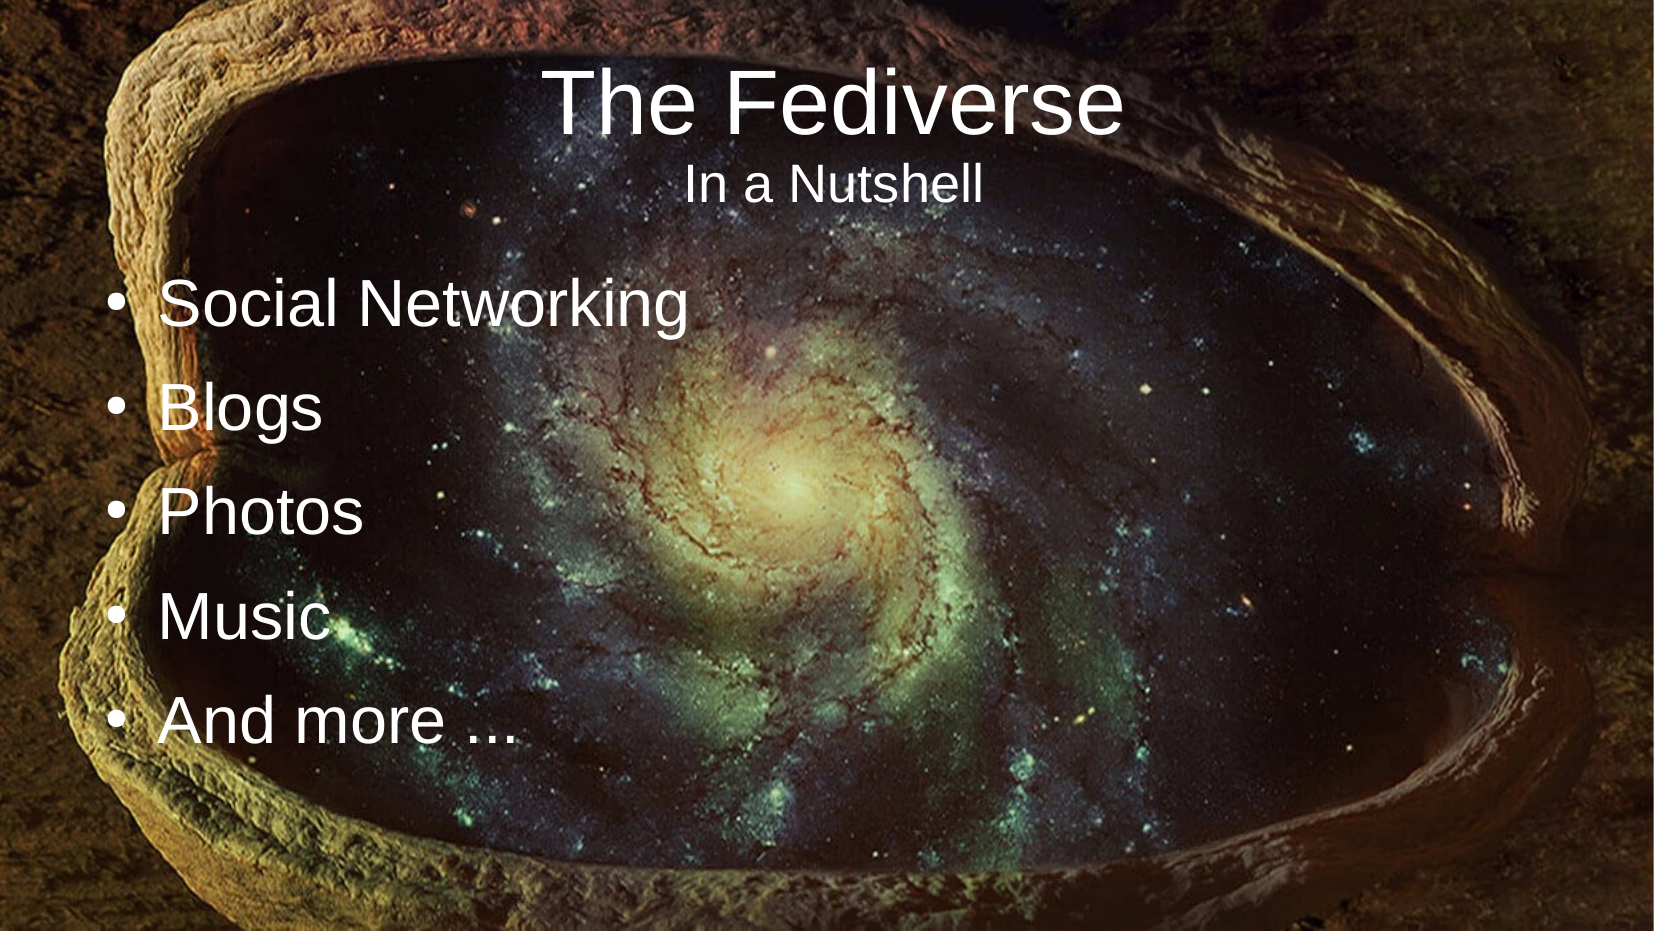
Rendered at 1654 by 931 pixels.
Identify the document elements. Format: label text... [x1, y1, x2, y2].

picture [0, 0, 1654, 931]
title The Fediverse In a Nutshell [90, 51, 1579, 215]
list Social Networking Blogs Photos Music And more ... [86, 265, 814, 857]
